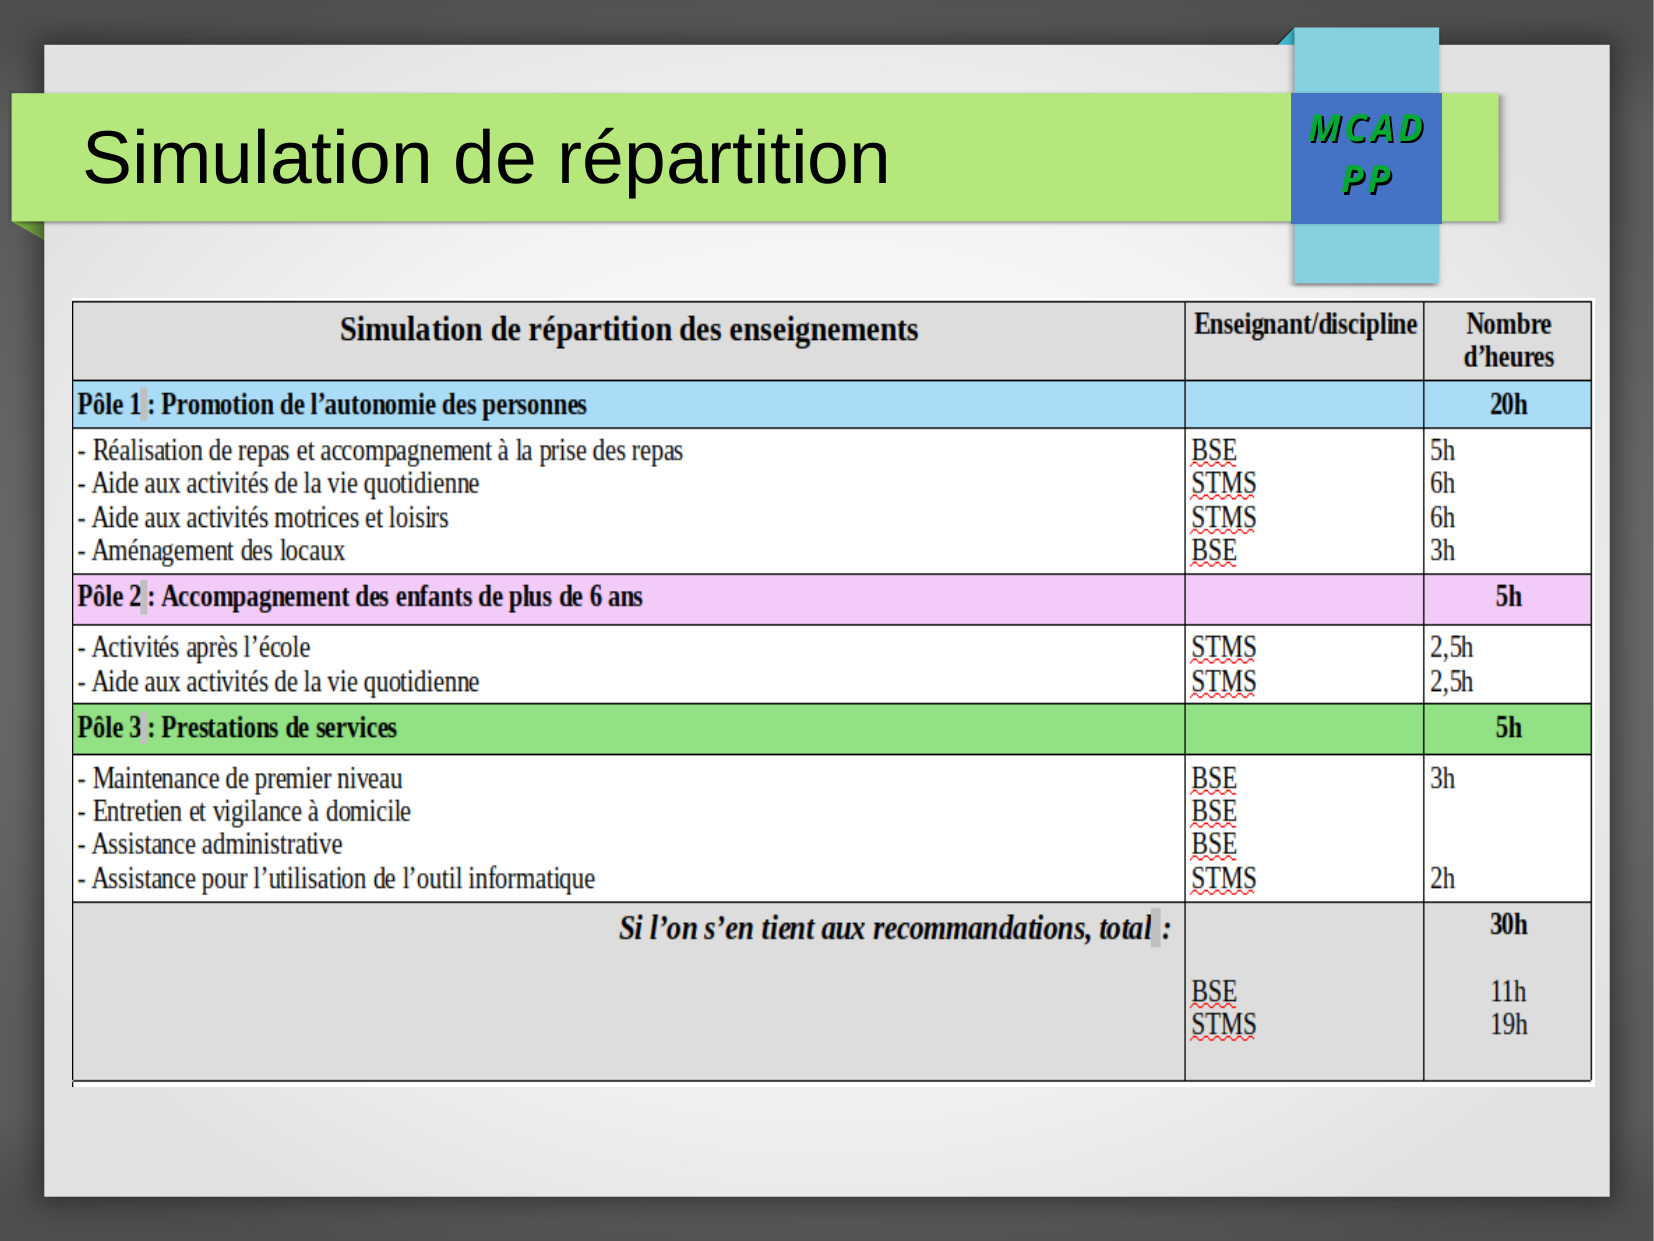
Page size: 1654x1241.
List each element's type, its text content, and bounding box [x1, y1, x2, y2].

text_box MCAD PP [1290, 94, 1442, 214]
table_header [1291, 214, 1442, 224]
picture [72, 298, 1595, 1087]
title Simulation de répartition [82, 94, 1264, 213]
